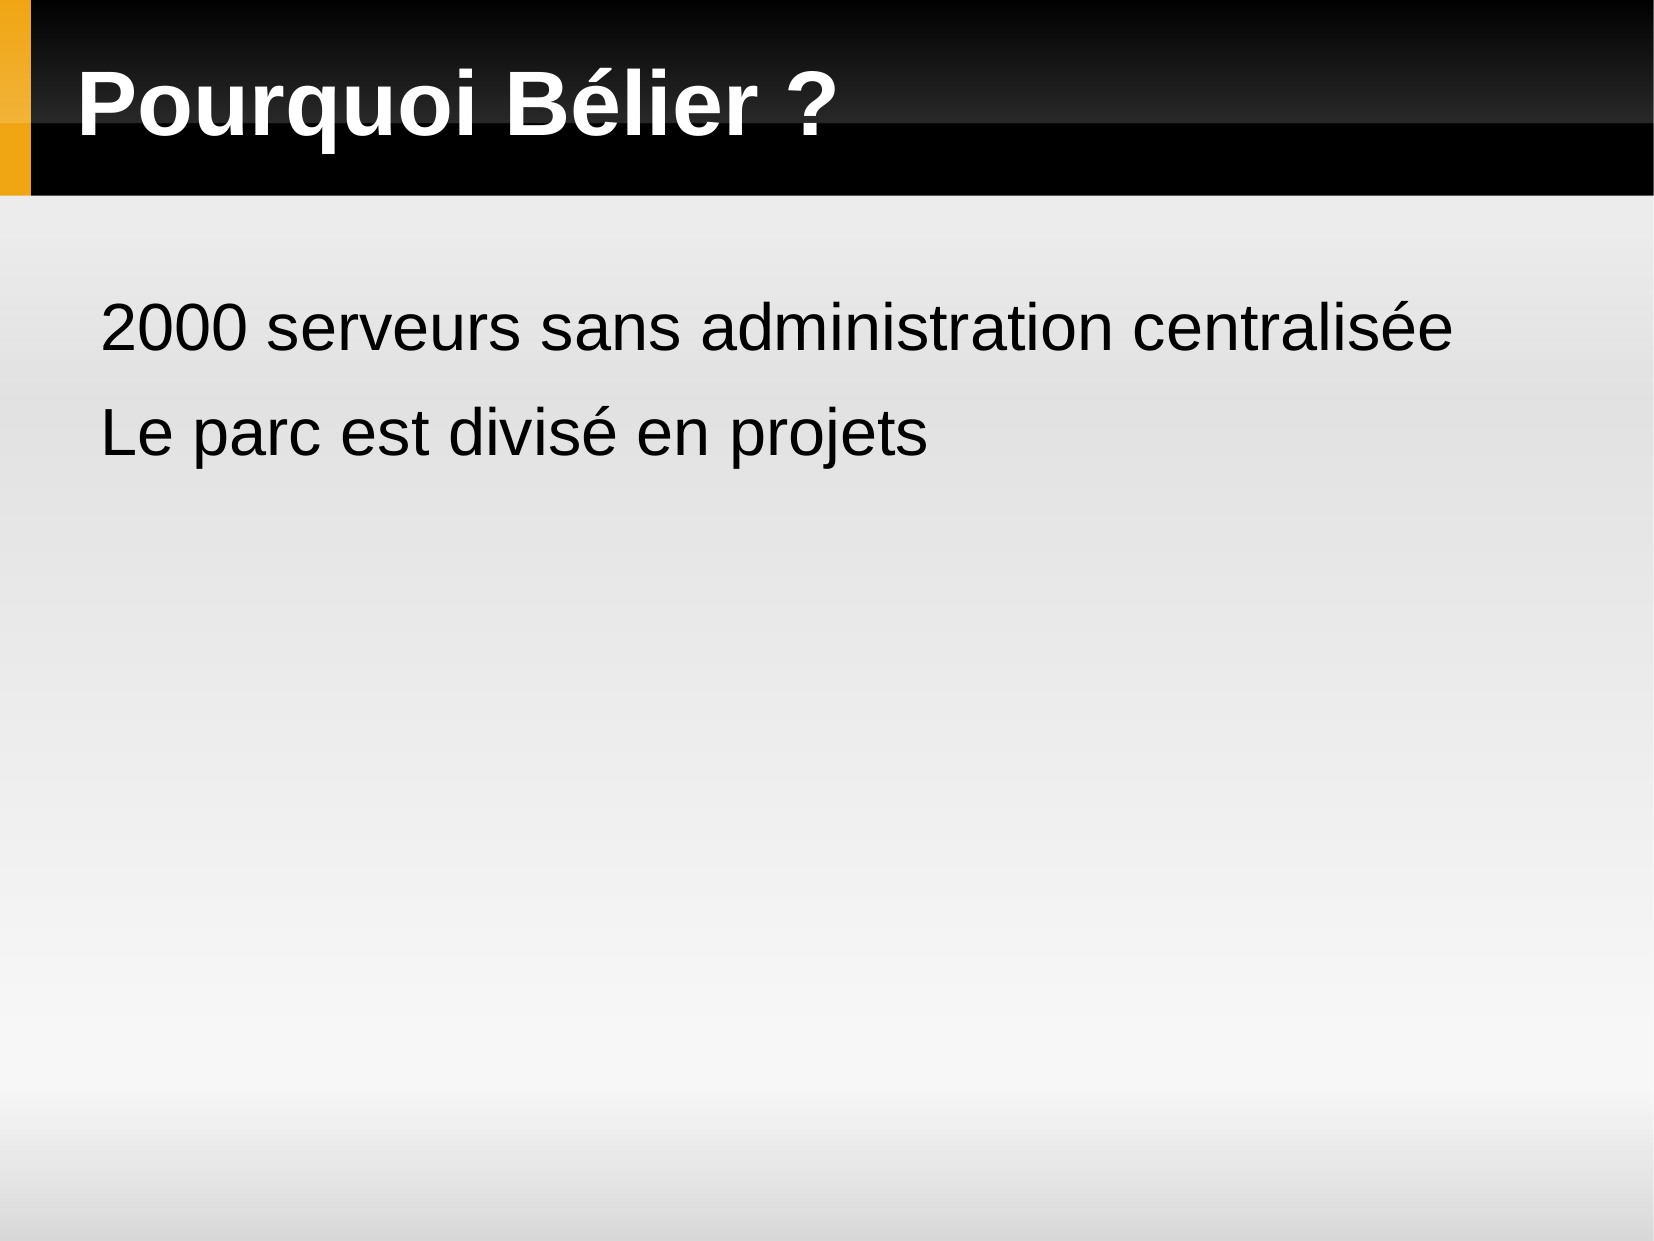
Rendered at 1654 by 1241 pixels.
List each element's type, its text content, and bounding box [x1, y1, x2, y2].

picture [0, 0, 1654, 1241]
title Pourquoi Bélier ? [76, 7, 1565, 200]
list 2000 serveurs sans administration centralisée Le parc est divisé en projets [82, 290, 1571, 1094]
